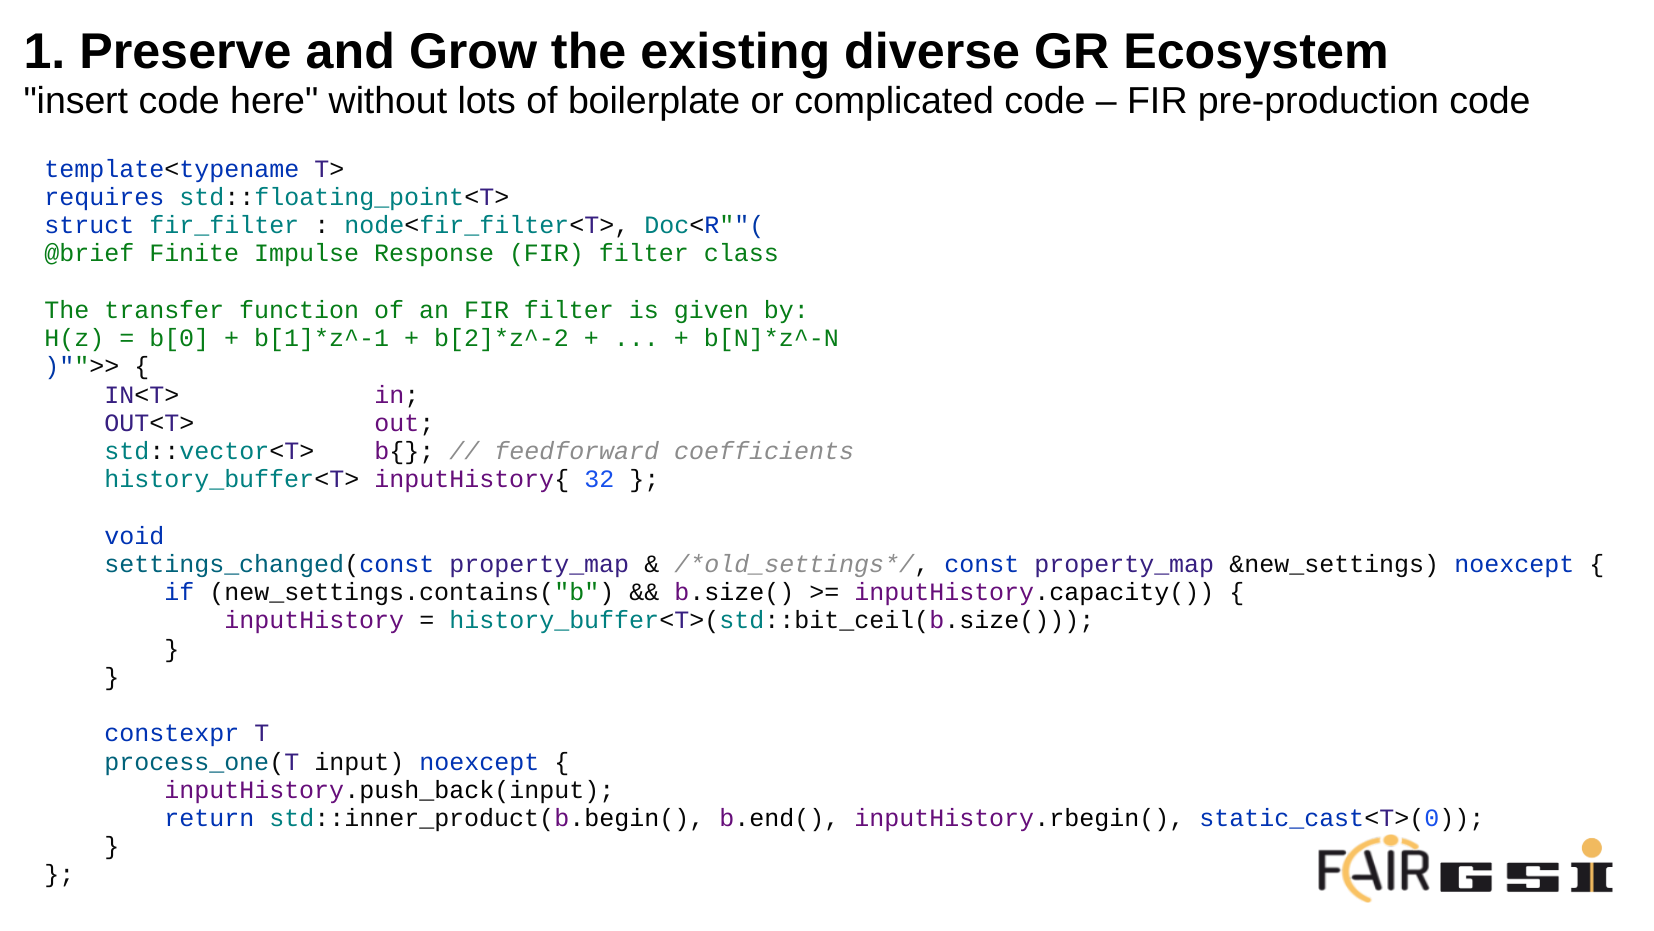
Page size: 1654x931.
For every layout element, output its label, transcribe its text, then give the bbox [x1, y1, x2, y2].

picture [1318, 833, 1430, 904]
title 1. Preserve and Grow the existing diverse GR Ecosystem "insert code here" without lots of boilerplate or complicated code – FIR pre-production code [23, 5, 1638, 139]
picture [1439, 836, 1615, 895]
list template<typename T> requires std::floating_point<T> struct fir_filter : node<fir_filter<T>, Doc<R""( @brief Finite Impulse Response (FIR) filter class The transfer function of an FIR filter is given by: H(z) = b[0] + b[1]*z^-1 + b[2]*z^-2 + ... + b[N]*z^-N )"">> { IN<T> in; OUT<T> out; std::vector<T> b{}; // feedforward coefficients history_buffer<T> inputHistory{ 32 }; void settings_changed(const property_map & /*old_settings*/, const property_map &new_settings) noexcept { if (new_settings.contains("b") && b.size() >= inputHistory.capacity()) { inputHistory = history_buffer<T>(std::bit_ceil(b.size())); } } constexpr T process_one(T input) noexcept { inputHistory.push_back(input); return std::inner_product(b.begin(), b.end(), inputHistory.rbegin(), static_cast<T>(0)); } }; [44, 156, 1610, 827]
